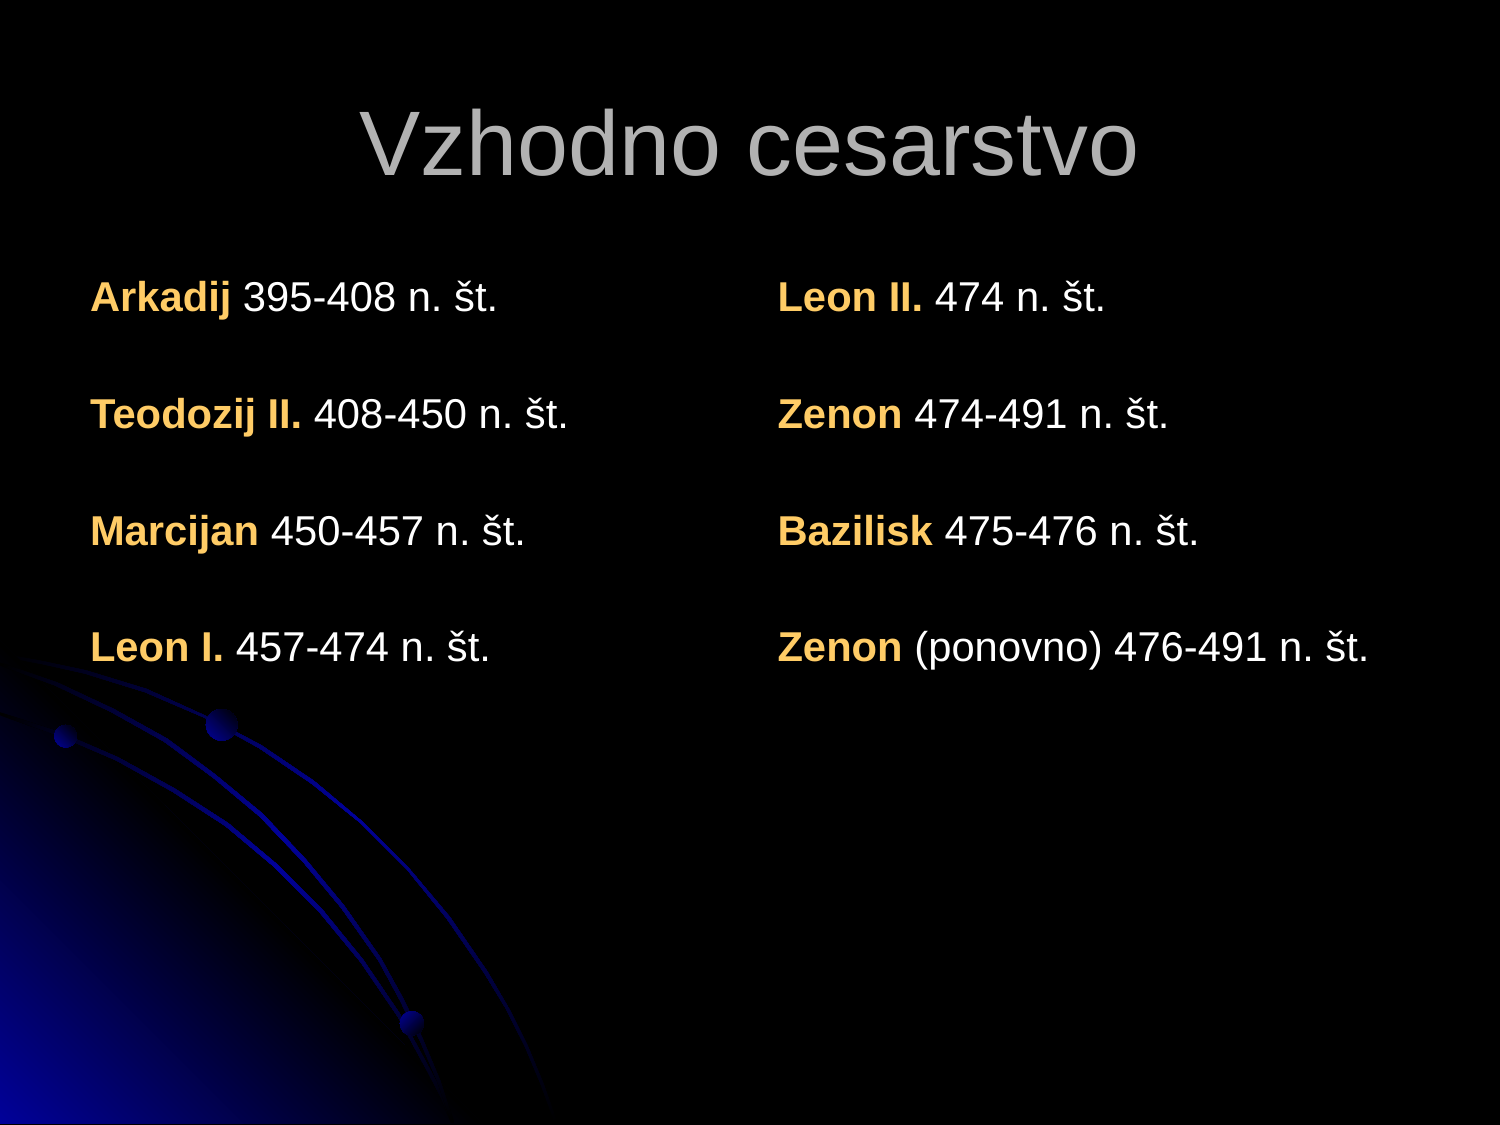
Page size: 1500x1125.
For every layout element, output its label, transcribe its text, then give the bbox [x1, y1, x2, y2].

title Vzhodno cesarstvo [75, 45, 1425, 233]
list Leon II. 474 n. št. Zenon 474-491 n. št. Bazilisk 475-476 n. št. Zenon (ponovno) 476-491 n. št. [762, 262, 1424, 752]
list Arkadij 395-408 n. št. Teodozij II. 408-450 n. št. Marcijan 450-457 n. št. Leon I. 457-474 n. št. [75, 262, 738, 728]
